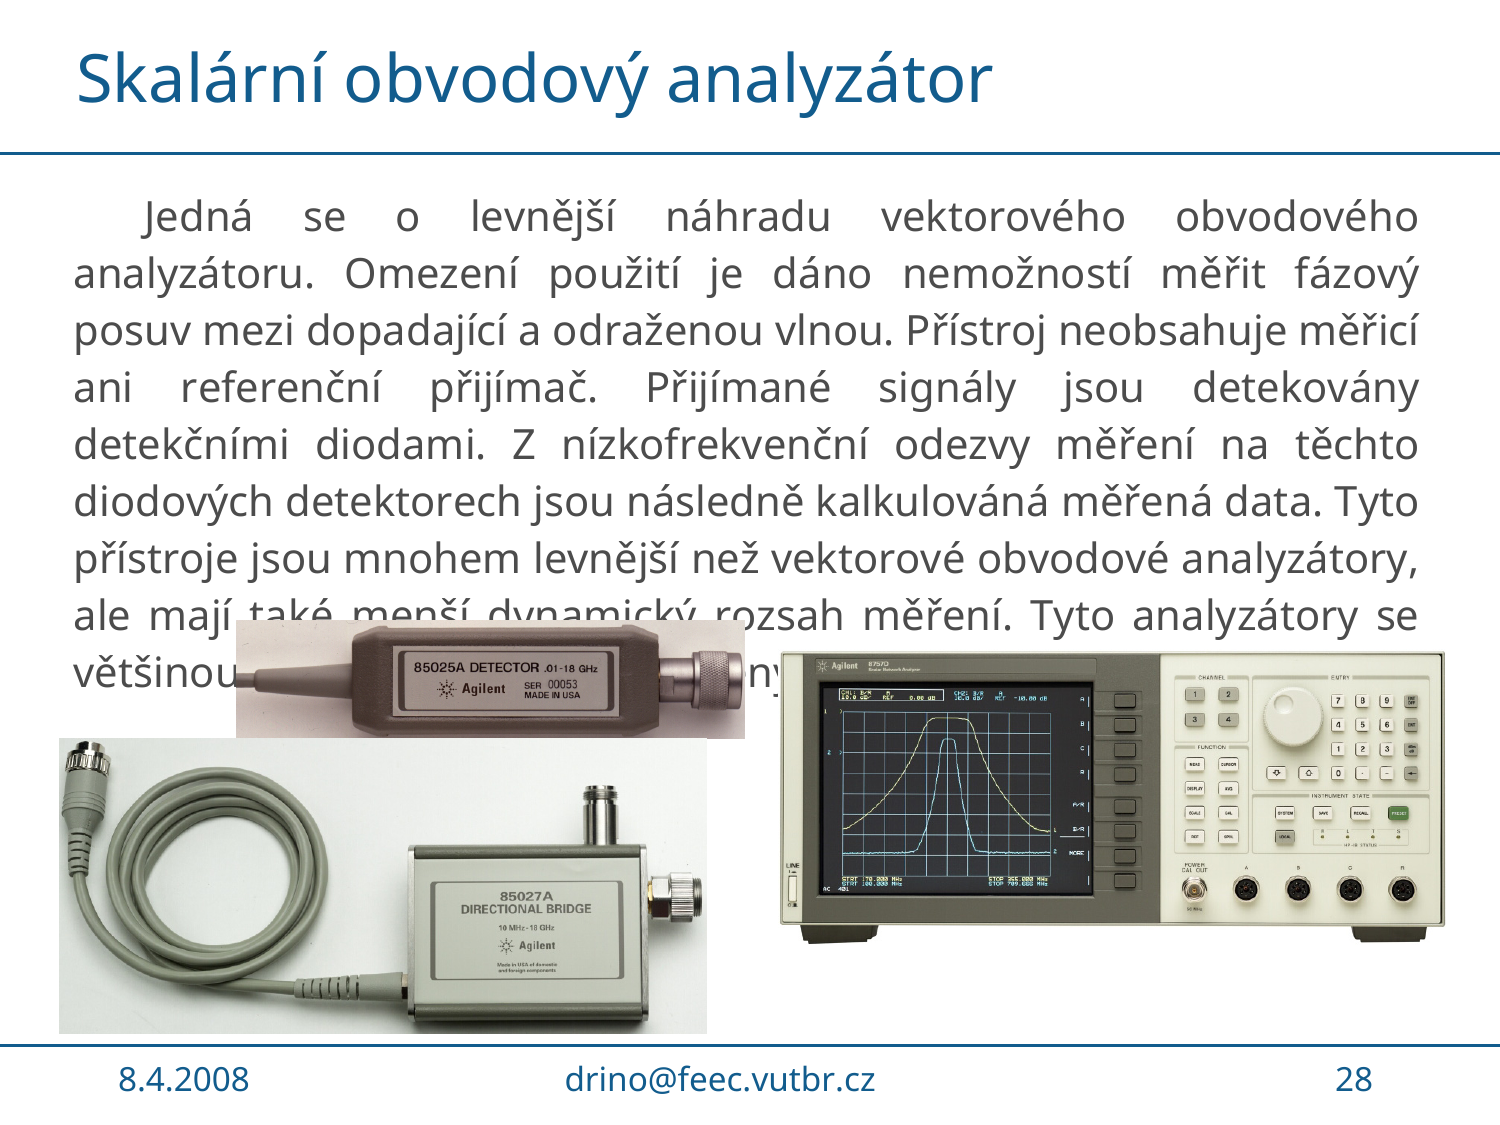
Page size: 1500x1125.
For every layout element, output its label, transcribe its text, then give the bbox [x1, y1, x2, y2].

title Skalární obvodový analyzátor [0, 0, 1500, 152]
text_box 8.4.2008 [103, 1049, 432, 1125]
text_box Jedná se o levnější náhradu vektorového obvodového analyzátoru. Omezení použití je dáno nemožností měřit fázový posuv mezi dopadající a odraženou vlnou. Přístroj neobsahuje měřicí ani referenční přijímač. Přijímané signály jsou detekovány detekčními diodami. Z nízkofrekvenční odezvy měření na těchto diodových detektorech jsou následně kalkulováná měřená data. Tyto přístroje jsou mnohem levnější než vektorové obvodové analyzátory, ale mají také menší dynamický rozsah měření. Tyto analyzátory se většinou kalibrují na zkrat a otevřený konec vedení. [59, 178, 1442, 708]
picture [59, 620, 745, 1034]
text_box <číslo> [1075, 1049, 1388, 1125]
text_box drino@feec.vutbr.cz [454, 1049, 987, 1125]
picture [778, 649, 1447, 945]
